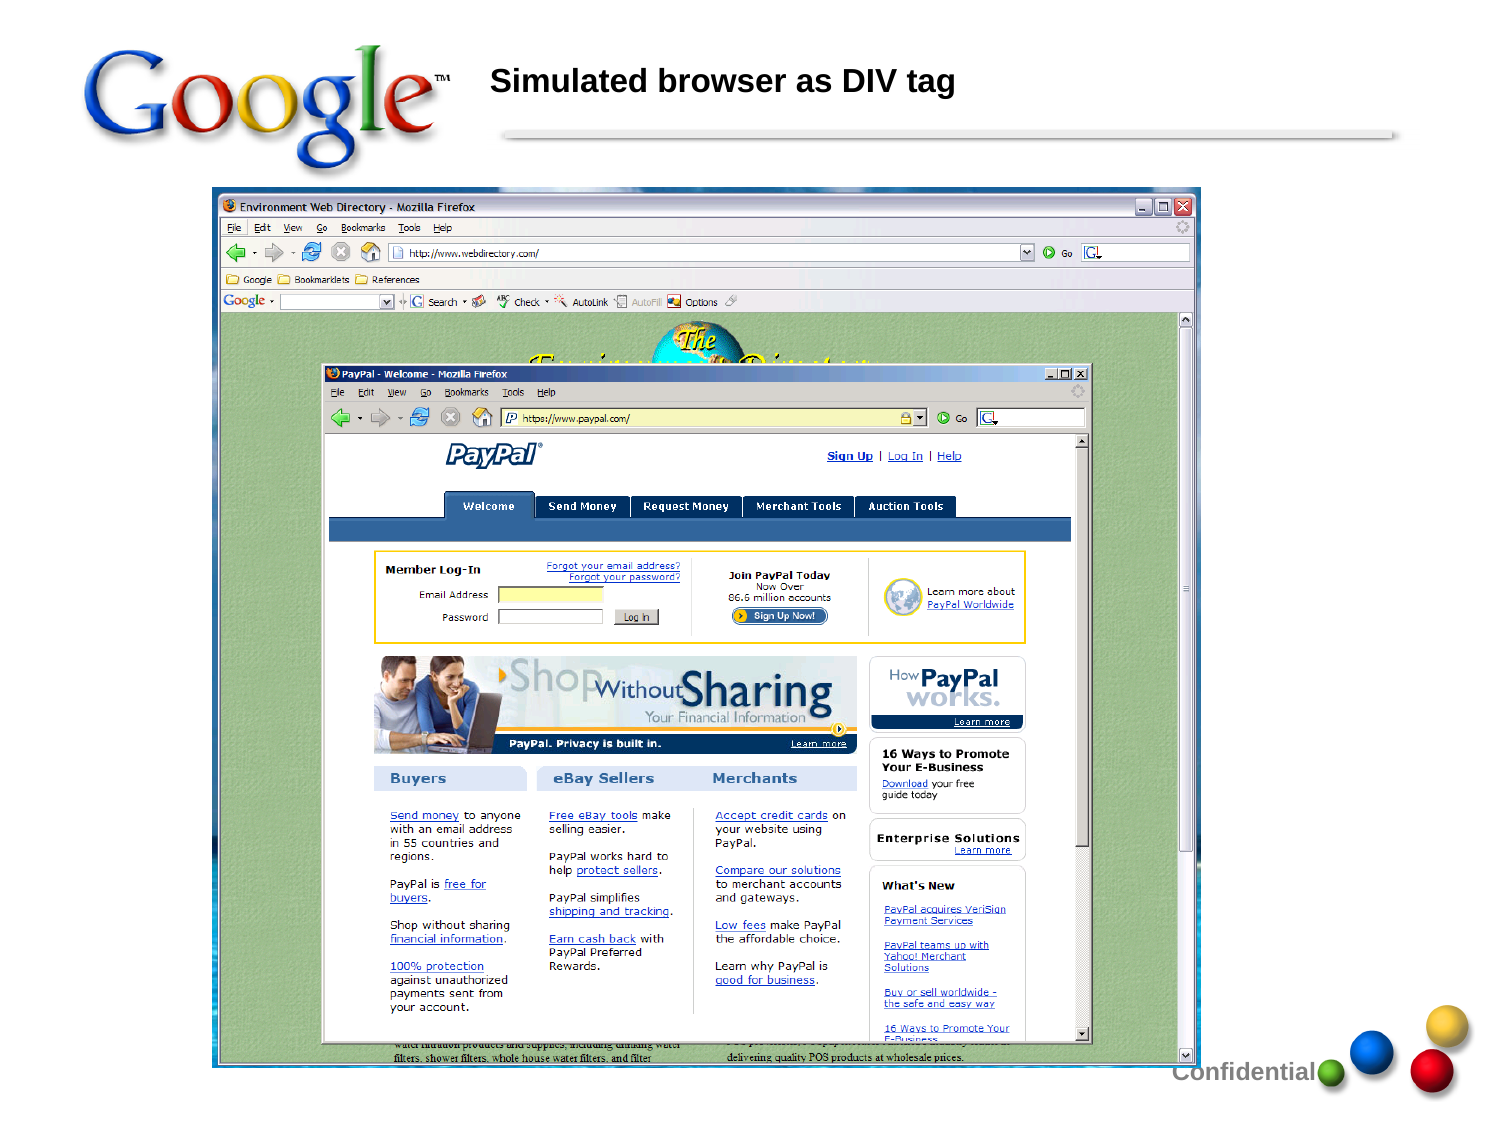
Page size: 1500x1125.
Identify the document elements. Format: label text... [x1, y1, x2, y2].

picture [212, 187, 1201, 1068]
title Simulated browser as DIV tag [474, 37, 1450, 126]
